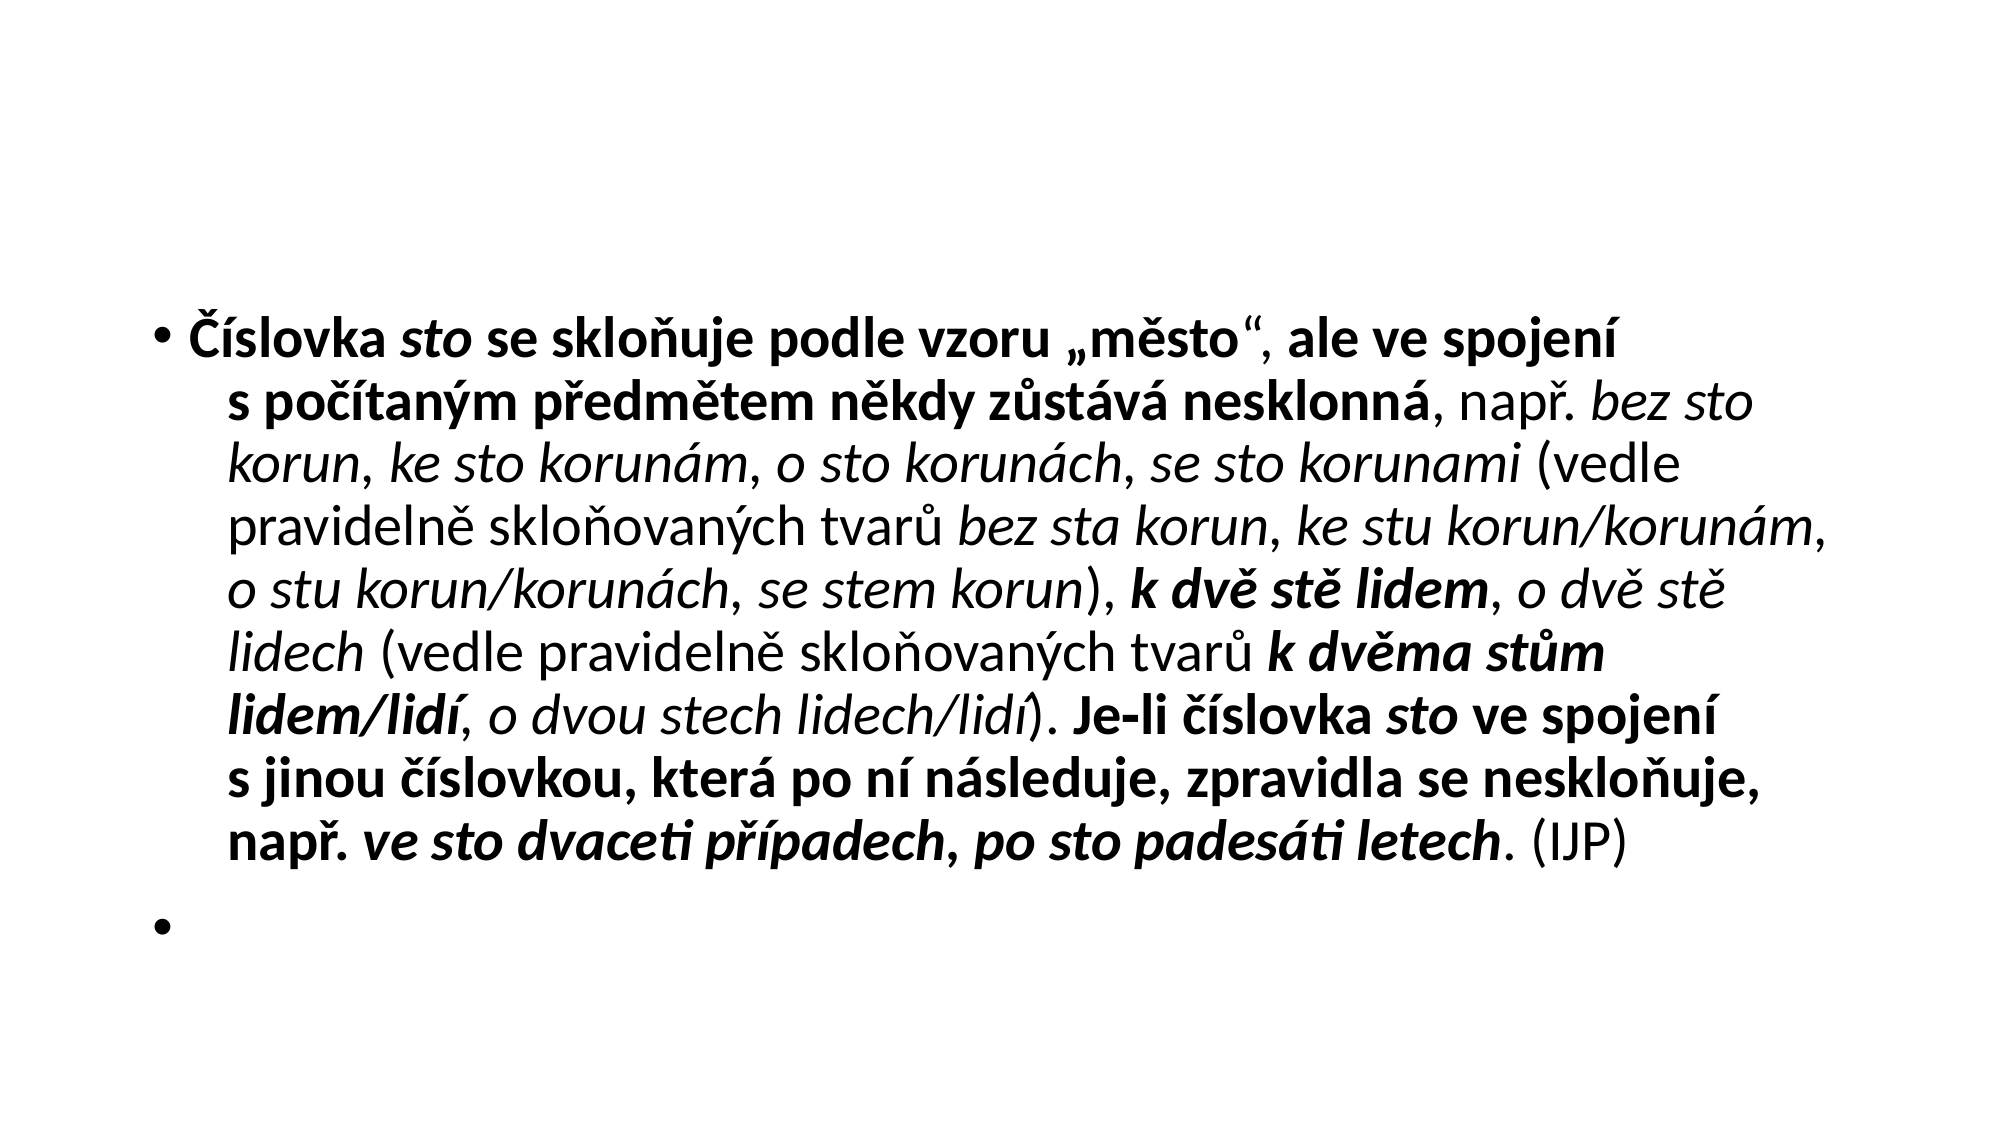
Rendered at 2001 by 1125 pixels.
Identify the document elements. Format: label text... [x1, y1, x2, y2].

list Číslovka sto se skloňuje podle vzoru „město“, ale ve spojení s počítaným předmětem někdy zůstává nesklonná, např. bez sto korun, ke sto korunám, o sto korunách, se sto korunami (vedle pravidelně skloňovaných tvarů bez sta korun, ke stu korun/korunám, o stu korun/korunách, se stem korun), k dvě stě lidem, o dvě stě lidech (vedle pravidelně skloňovaných tvarů k dvěma stům lidem/lidí, o dvou stech lidech/lidí). Je‑li číslovka sto ve spojení s jinou číslovkou, která po ní následuje, zpravidla se neskloňuje, např. ve sto dvaceti případech, po sto padesáti letech. (IJP) [137, 299, 1863, 1014]
